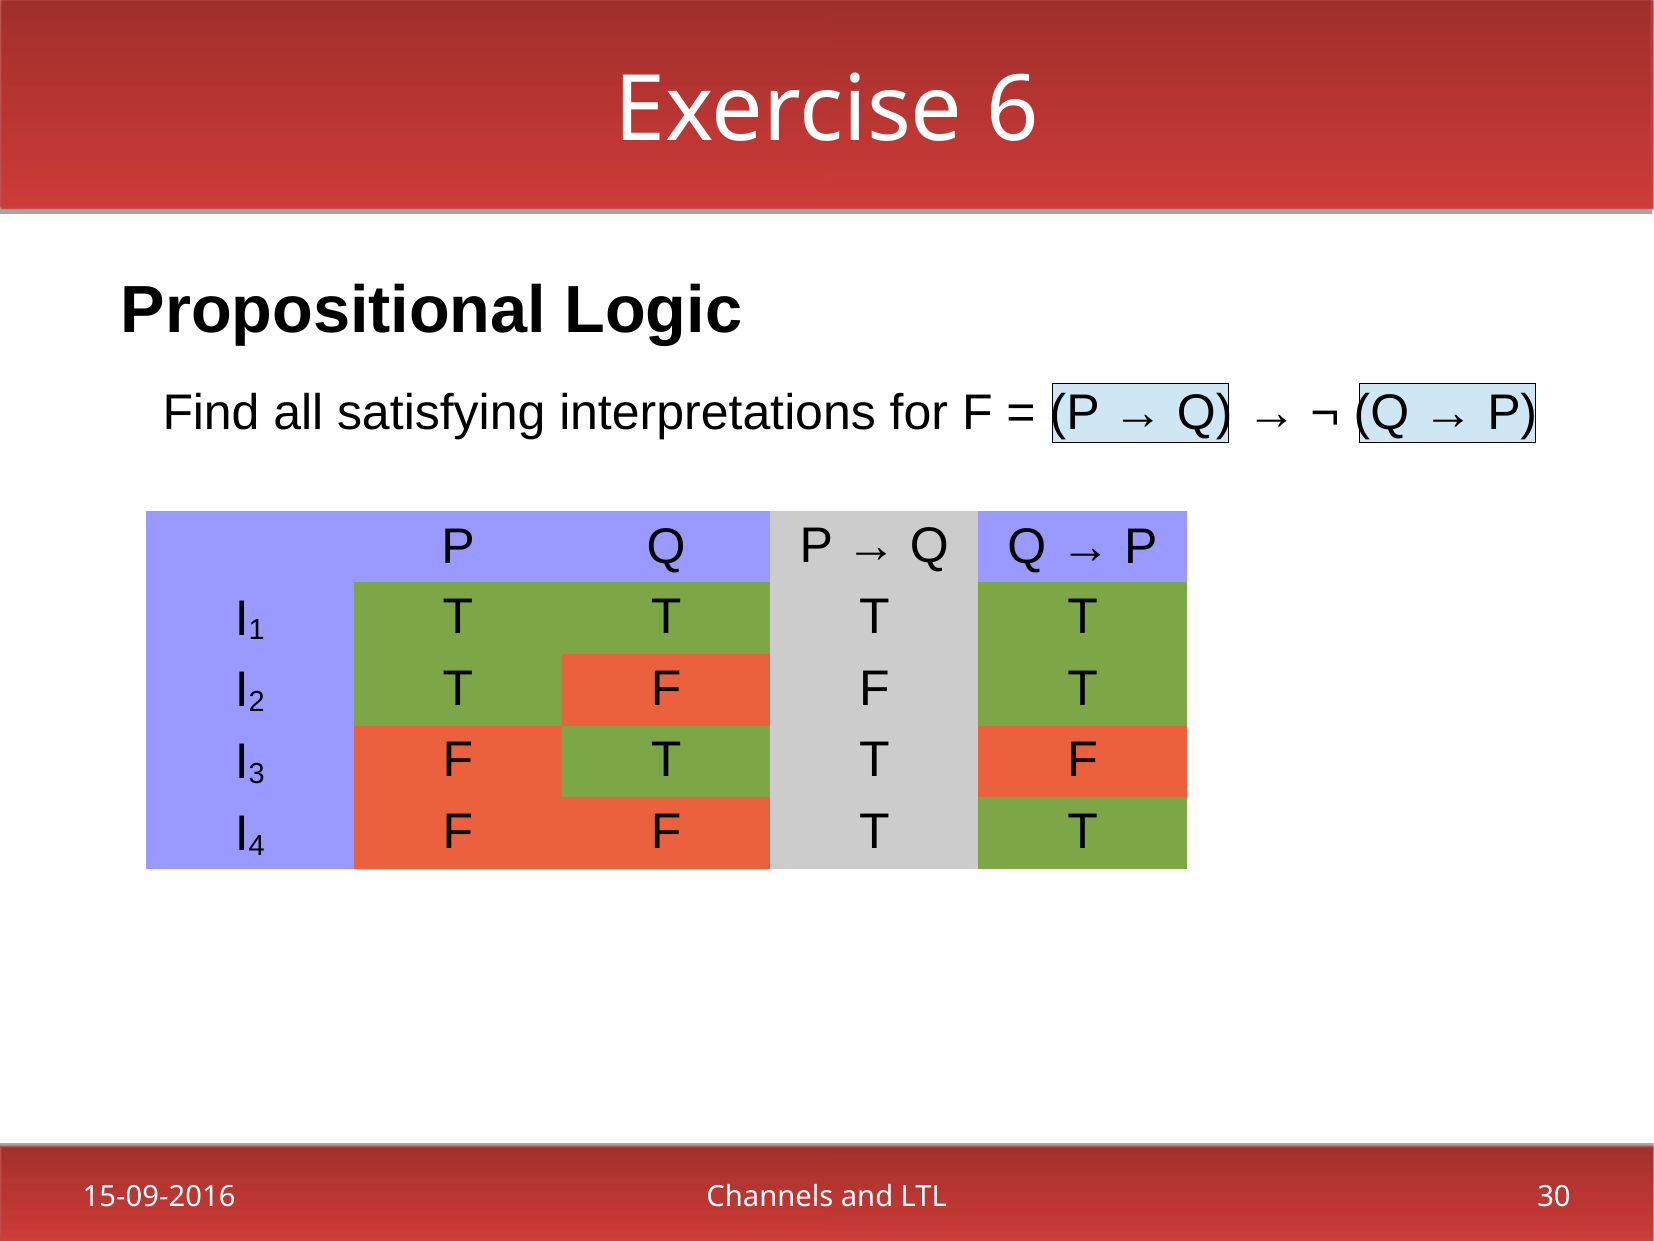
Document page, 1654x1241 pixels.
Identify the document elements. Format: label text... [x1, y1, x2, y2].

table_cell T [562, 582, 770, 654]
text_box Propositional Logic [105, 264, 759, 354]
table_cell F [770, 654, 978, 726]
table_cell I3 [146, 726, 354, 797]
table_header [146, 511, 354, 582]
table_header Q [562, 511, 770, 582]
picture [0, 0, 1654, 214]
table_cell F [354, 726, 562, 797]
table_cell T [978, 654, 1187, 726]
table_header P [354, 511, 562, 582]
table_cell F [354, 797, 562, 869]
title Exercise 6 [59, 31, 1595, 178]
table_header Q → P [978, 511, 1187, 582]
table_cell T [978, 582, 1187, 654]
table_cell I1 [146, 582, 354, 654]
table_cell T [562, 726, 770, 797]
text_box Find all satisfying interpretations for F = (P → Q) → ¬ (Q → P) [147, 377, 1554, 448]
table_header P → Q [770, 511, 978, 582]
table_cell T [354, 582, 562, 654]
table_cell F [562, 654, 770, 726]
table_cell F [978, 726, 1187, 797]
table_cell I4 [146, 797, 354, 869]
table_cell T [770, 797, 978, 869]
table_cell T [354, 654, 562, 726]
table_cell T [978, 797, 1187, 869]
table_cell T [770, 726, 978, 797]
picture [0, 1143, 1654, 1241]
table_cell F [562, 797, 770, 869]
table_cell T [770, 582, 978, 654]
table_cell I2 [146, 654, 354, 726]
